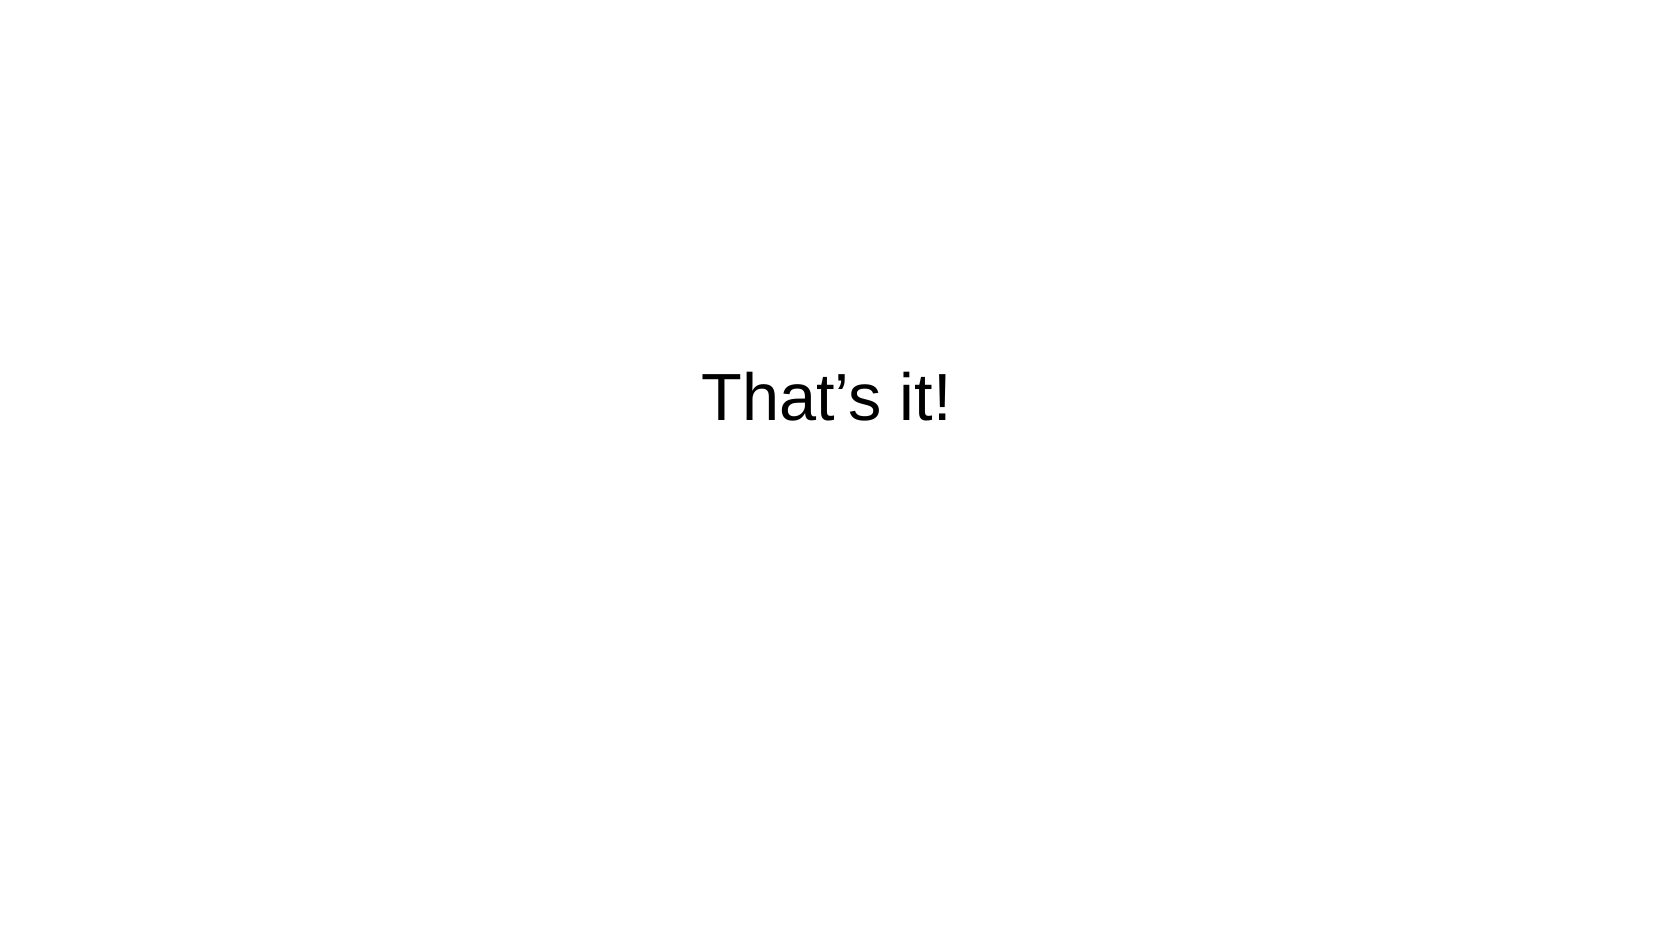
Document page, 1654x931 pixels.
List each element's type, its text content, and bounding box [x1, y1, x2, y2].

subtitle That’s it! [82, 37, 1571, 757]
